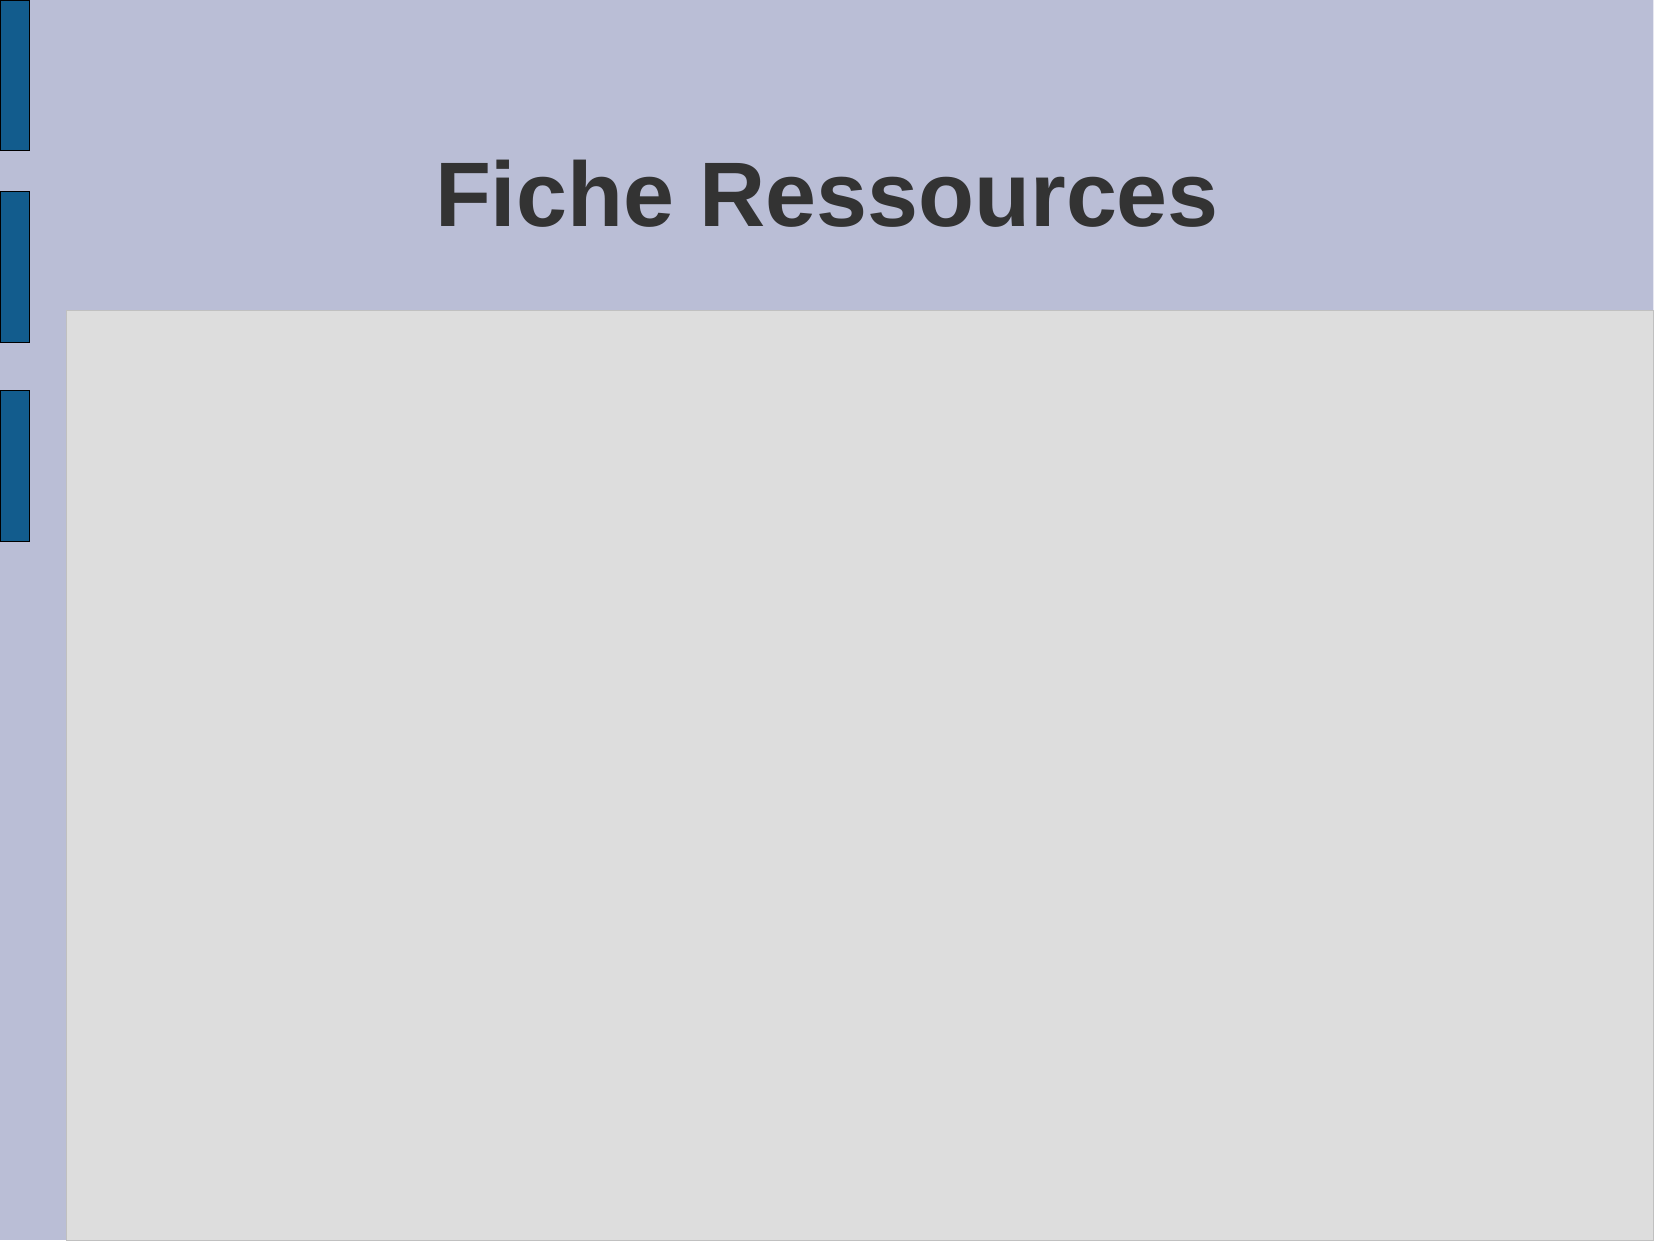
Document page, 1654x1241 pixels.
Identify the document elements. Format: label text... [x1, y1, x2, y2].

title Fiche Ressources [121, 98, 1534, 291]
